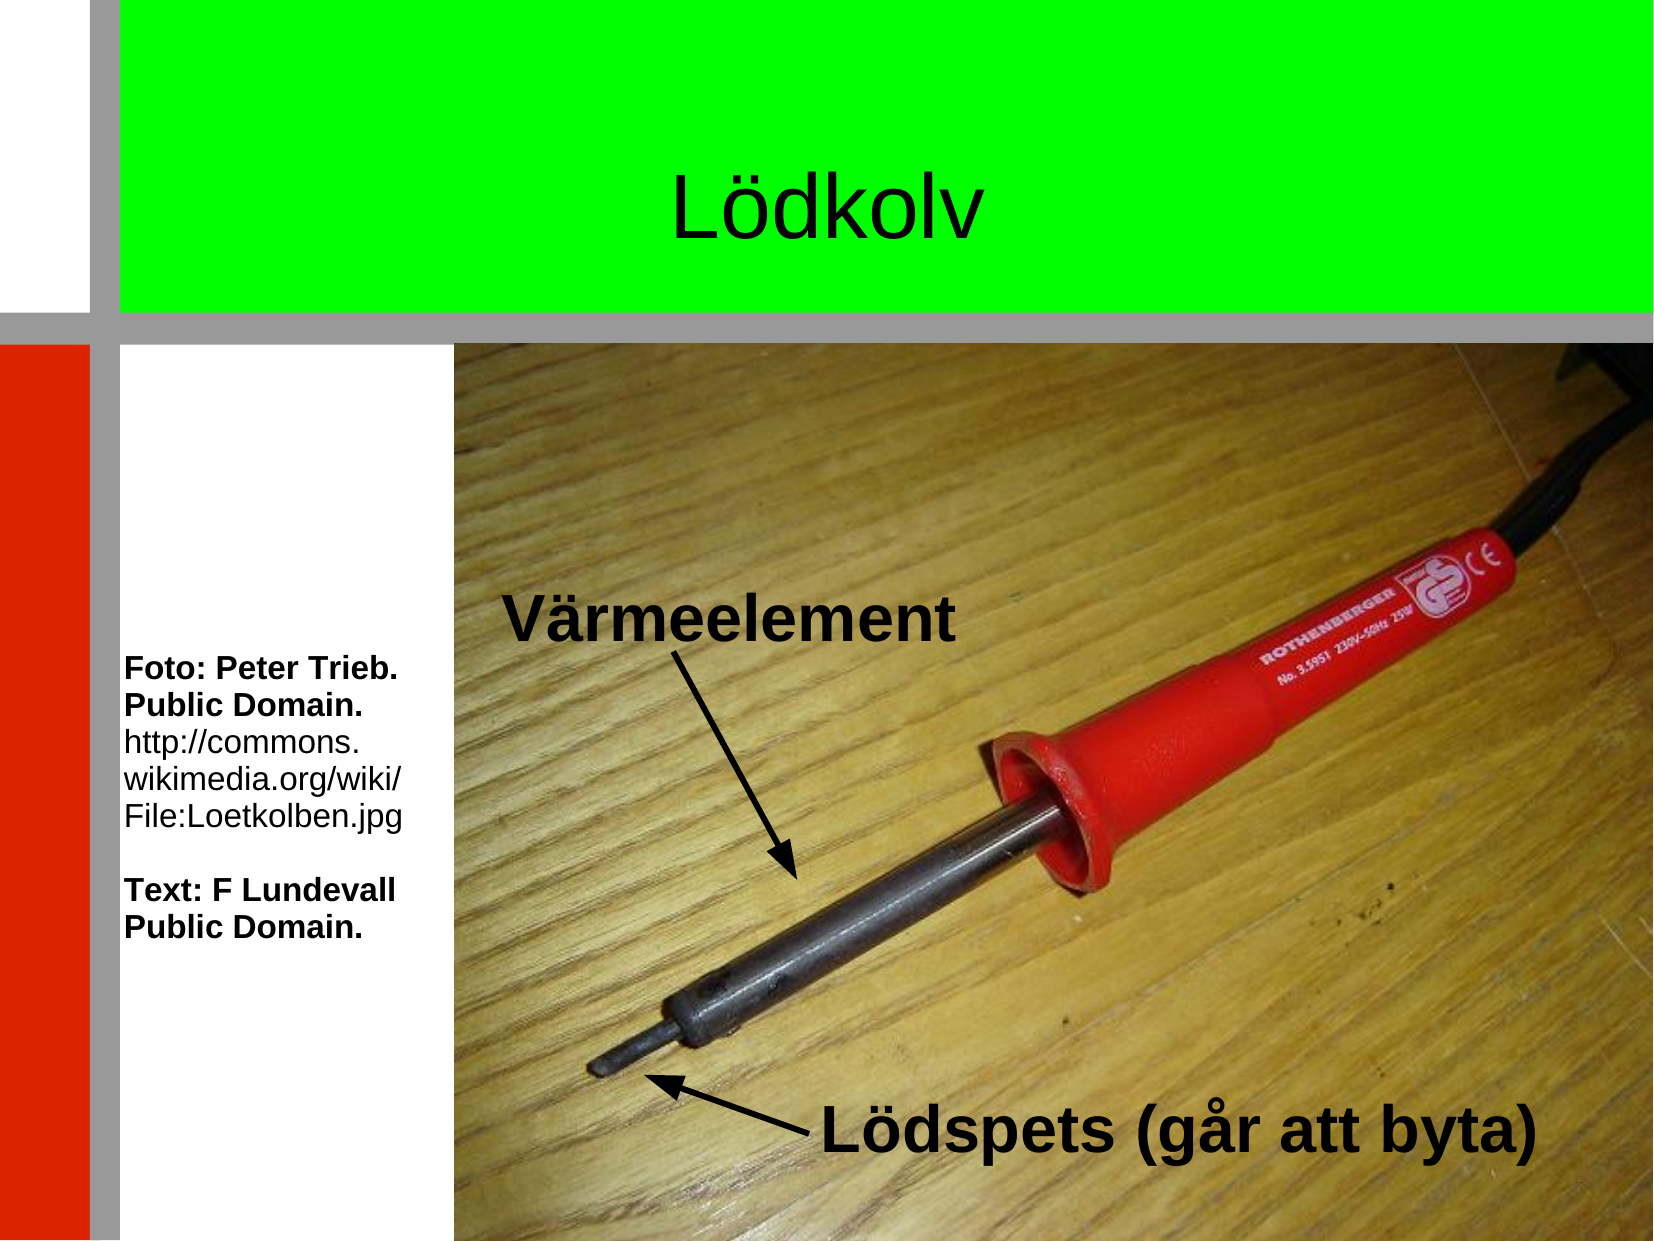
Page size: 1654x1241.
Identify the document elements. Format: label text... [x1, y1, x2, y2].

text_box Lödspets (går att byta) [820, 1092, 1560, 1168]
title Lödkolv [121, 102, 1534, 311]
text_box Foto: Peter Trieb. Public Domain. http://commons. wikimedia.org/wiki/ File:Loetkolben.jpg Text: F Lundevall Public Domain. [124, 649, 449, 1241]
picture [454, 343, 1653, 1241]
text_box Värmeelement [501, 580, 981, 656]
